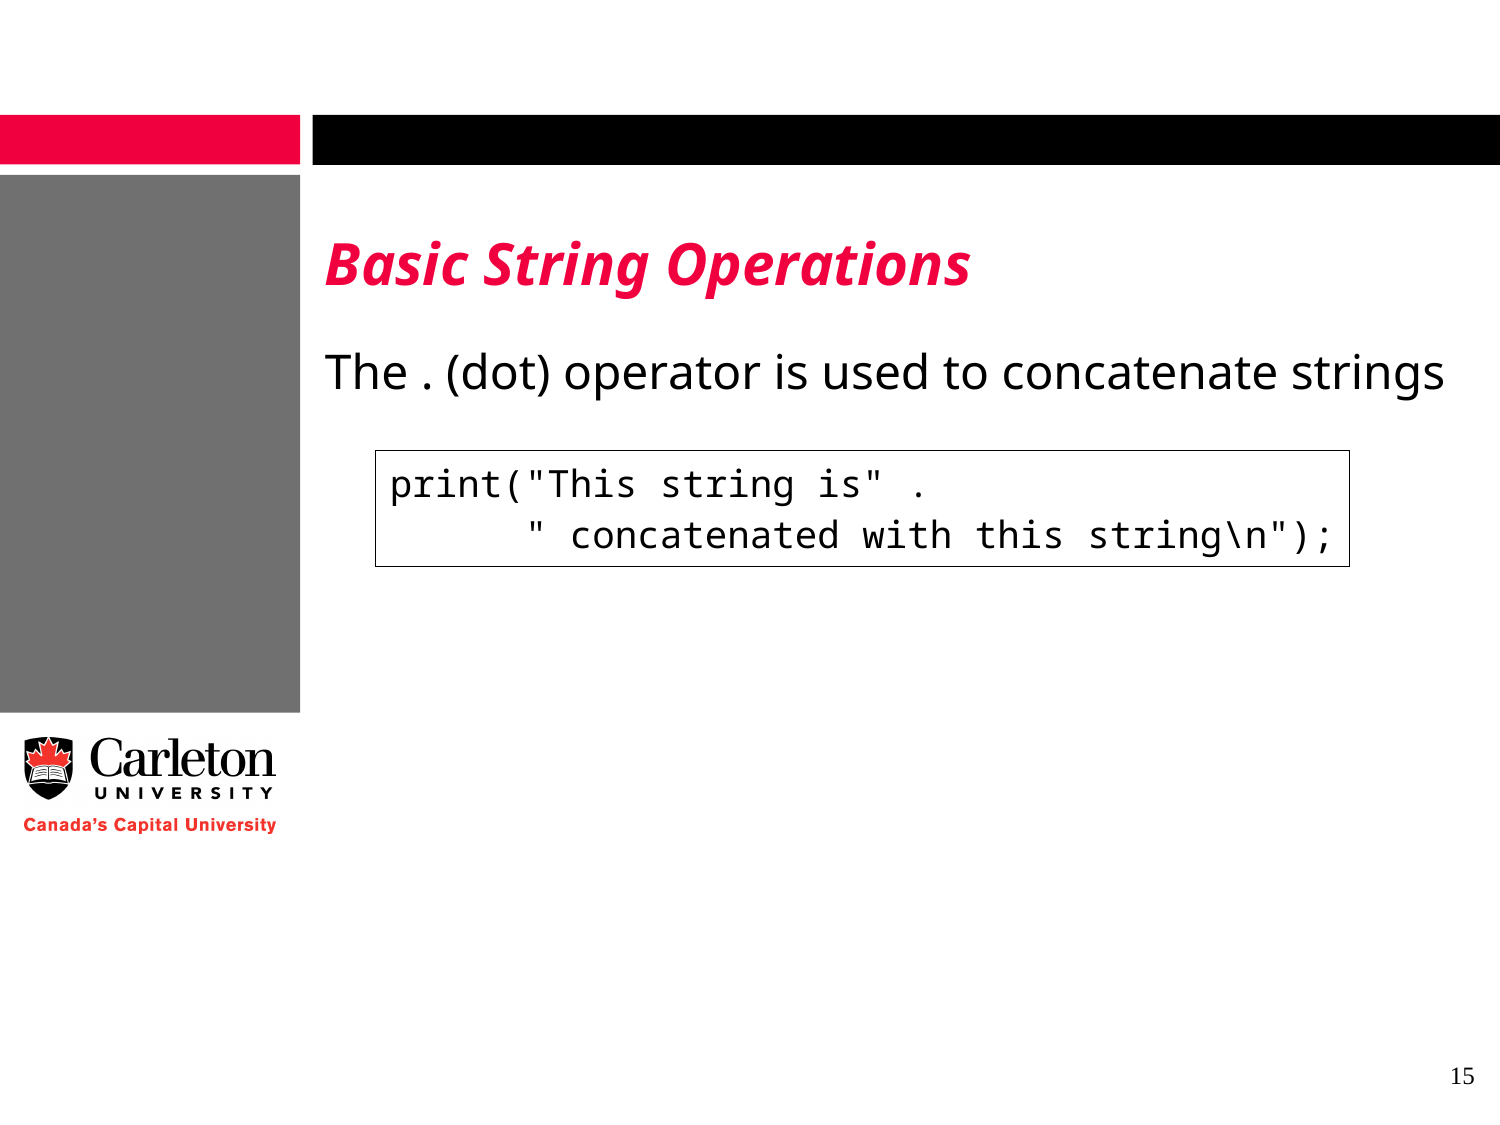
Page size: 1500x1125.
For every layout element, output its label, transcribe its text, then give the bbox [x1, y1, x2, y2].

picture [24, 737, 276, 834]
title Basic String Operations [324, 194, 1450, 324]
list The . (dot) operator is used to concatenate strings [324, 324, 1450, 1036]
text_box print("This string is" . " concatenated with this string\n"); [375, 450, 1329, 556]
